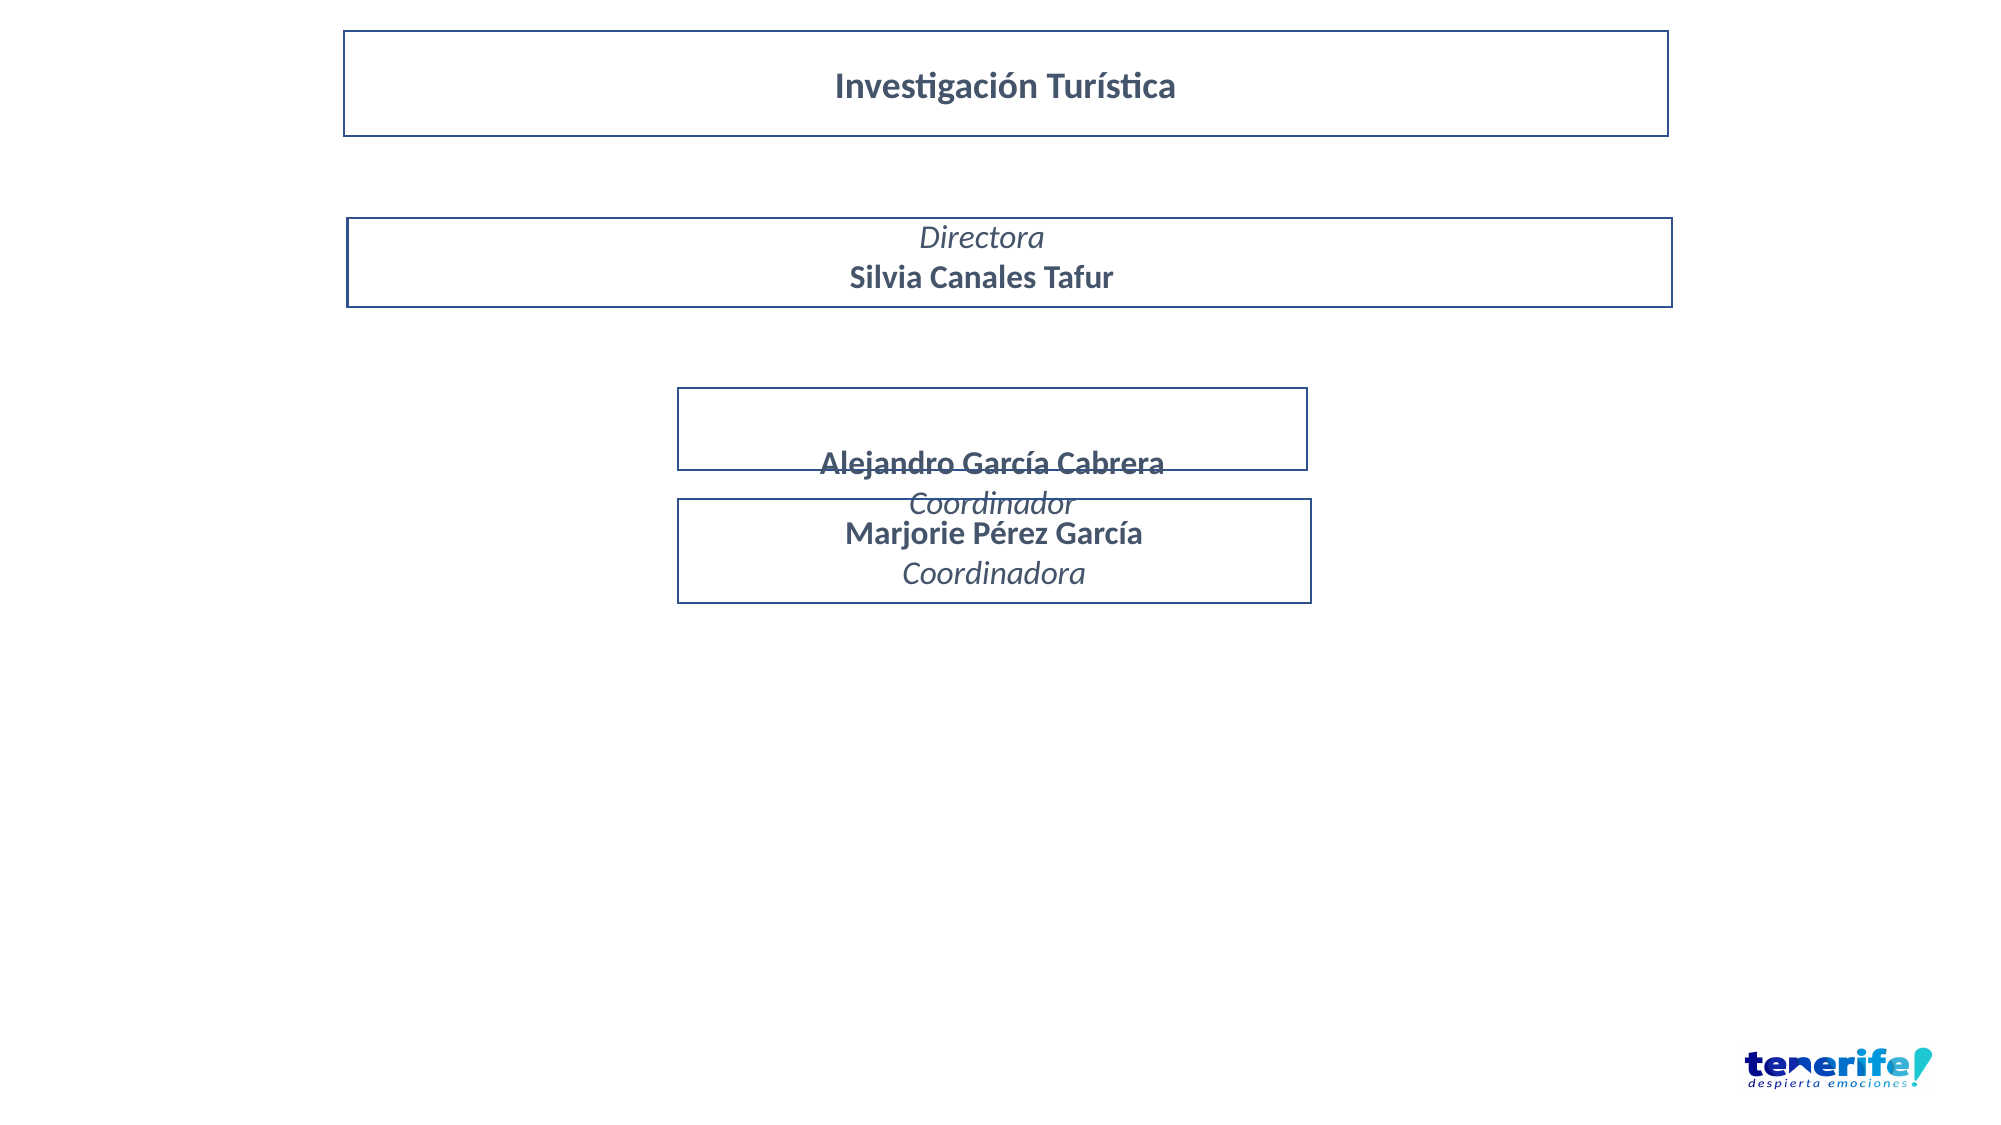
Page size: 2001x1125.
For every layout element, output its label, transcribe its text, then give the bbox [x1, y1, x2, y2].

picture [1740, 1044, 1936, 1091]
text_box Marjorie Pérez García Coordinadora [678, 499, 1311, 603]
text_box Investigación Turística [344, 31, 1668, 136]
text_box Alejandro García Cabrera Coordinador [678, 388, 1307, 470]
text_box Directora Silvia Canales Tafur [646, 207, 1319, 302]
